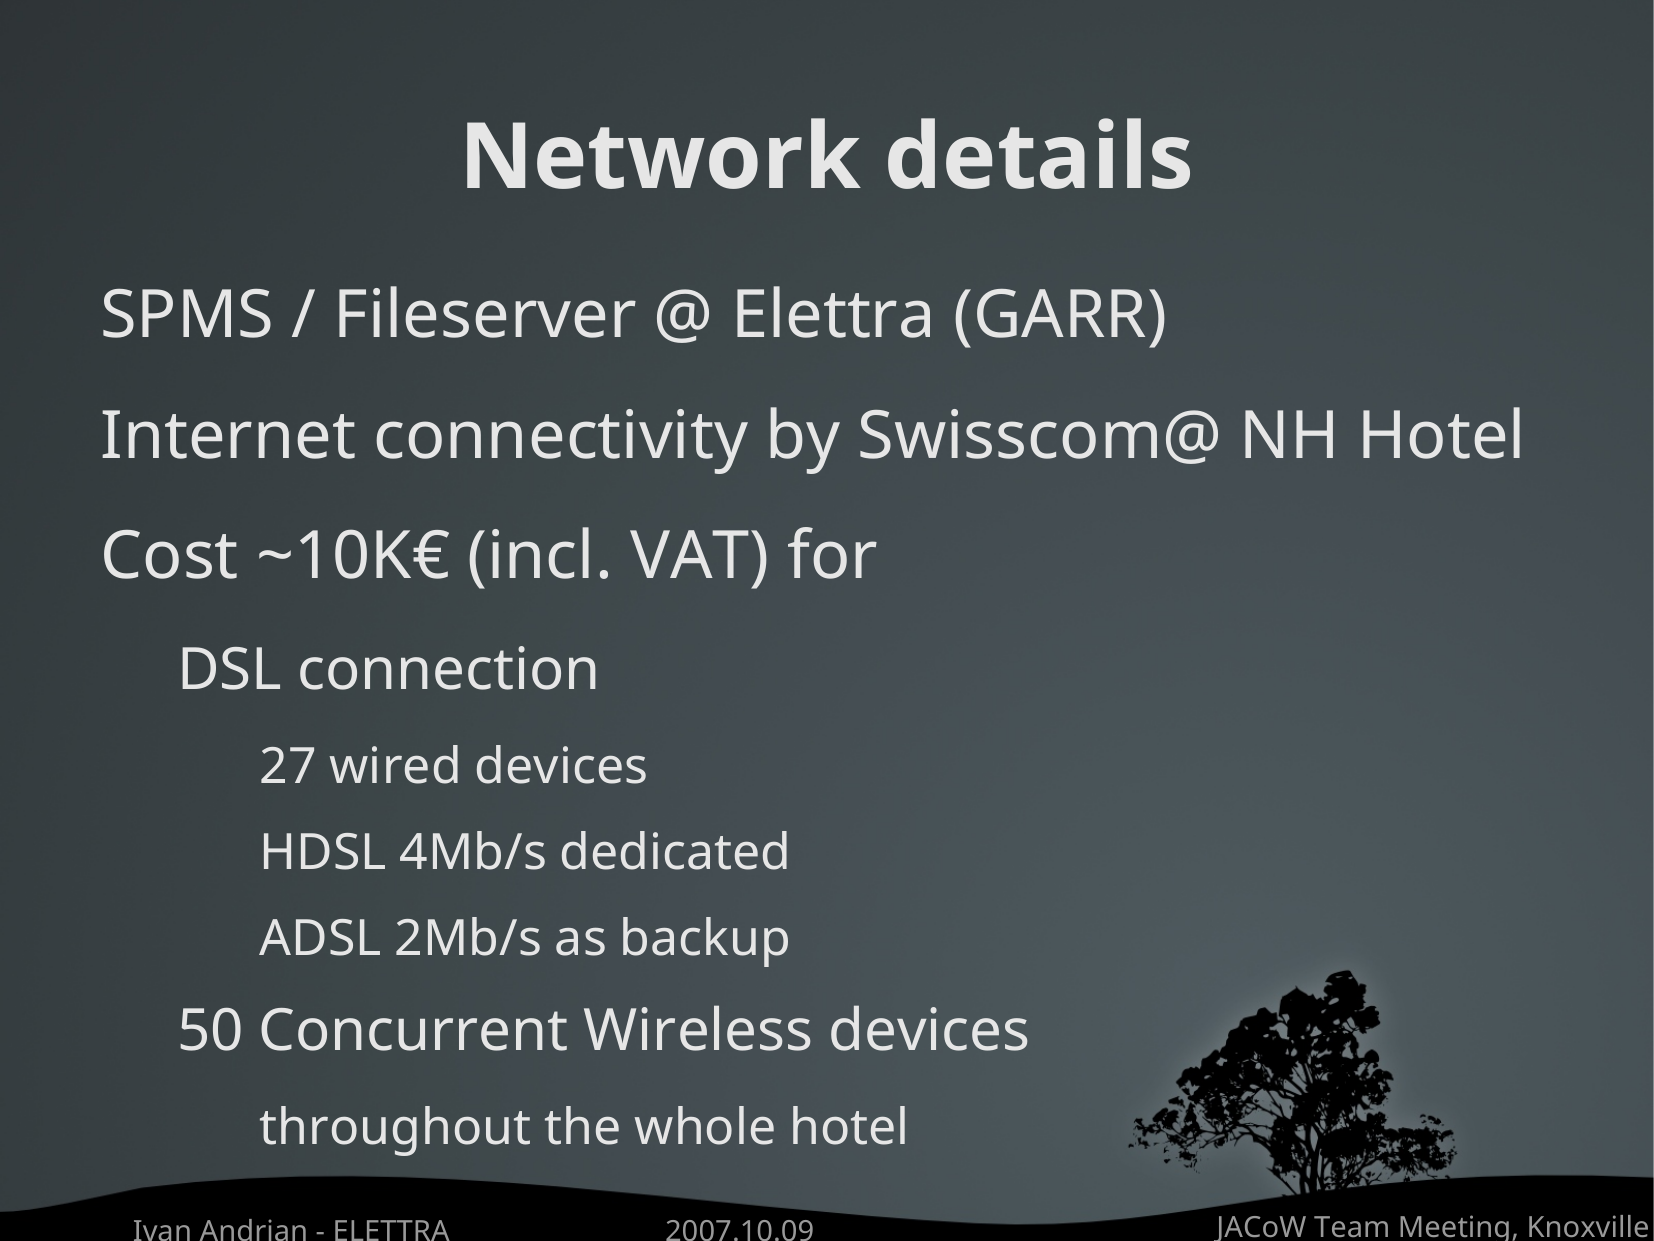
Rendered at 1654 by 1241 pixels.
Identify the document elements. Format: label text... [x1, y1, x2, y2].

picture [179, 1227, 187, 1241]
picture [437, 1224, 443, 1232]
picture [389, 1222, 403, 1241]
picture [202, 1235, 215, 1241]
picture [295, 1227, 303, 1241]
picture [434, 1235, 447, 1241]
picture [277, 1233, 284, 1239]
picture [0, 0, 1654, 1241]
picture [161, 1233, 168, 1239]
picture [702, 1222, 711, 1239]
picture [417, 1232, 426, 1241]
picture [784, 1222, 793, 1239]
picture [1497, 1223, 1506, 1235]
picture [801, 1222, 810, 1231]
title Network details [82, 56, 1571, 250]
picture [685, 1222, 694, 1239]
picture [223, 1227, 231, 1241]
picture [760, 1222, 769, 1239]
picture [240, 1227, 249, 1239]
picture [205, 1224, 211, 1232]
list SPMS / Fileserver @ Elettra (GARR) Internet connectivity by Swisscom@ NH Hotel Cost ~10K€ (incl. VAT) for DSL connection 27 wired devices HDSL 4Mb/s dedicated ADSL 2Mb/s as backup 50 Concurrent Wireless devices throughout the whole hotel [82, 266, 1571, 1071]
picture [417, 1222, 425, 1230]
